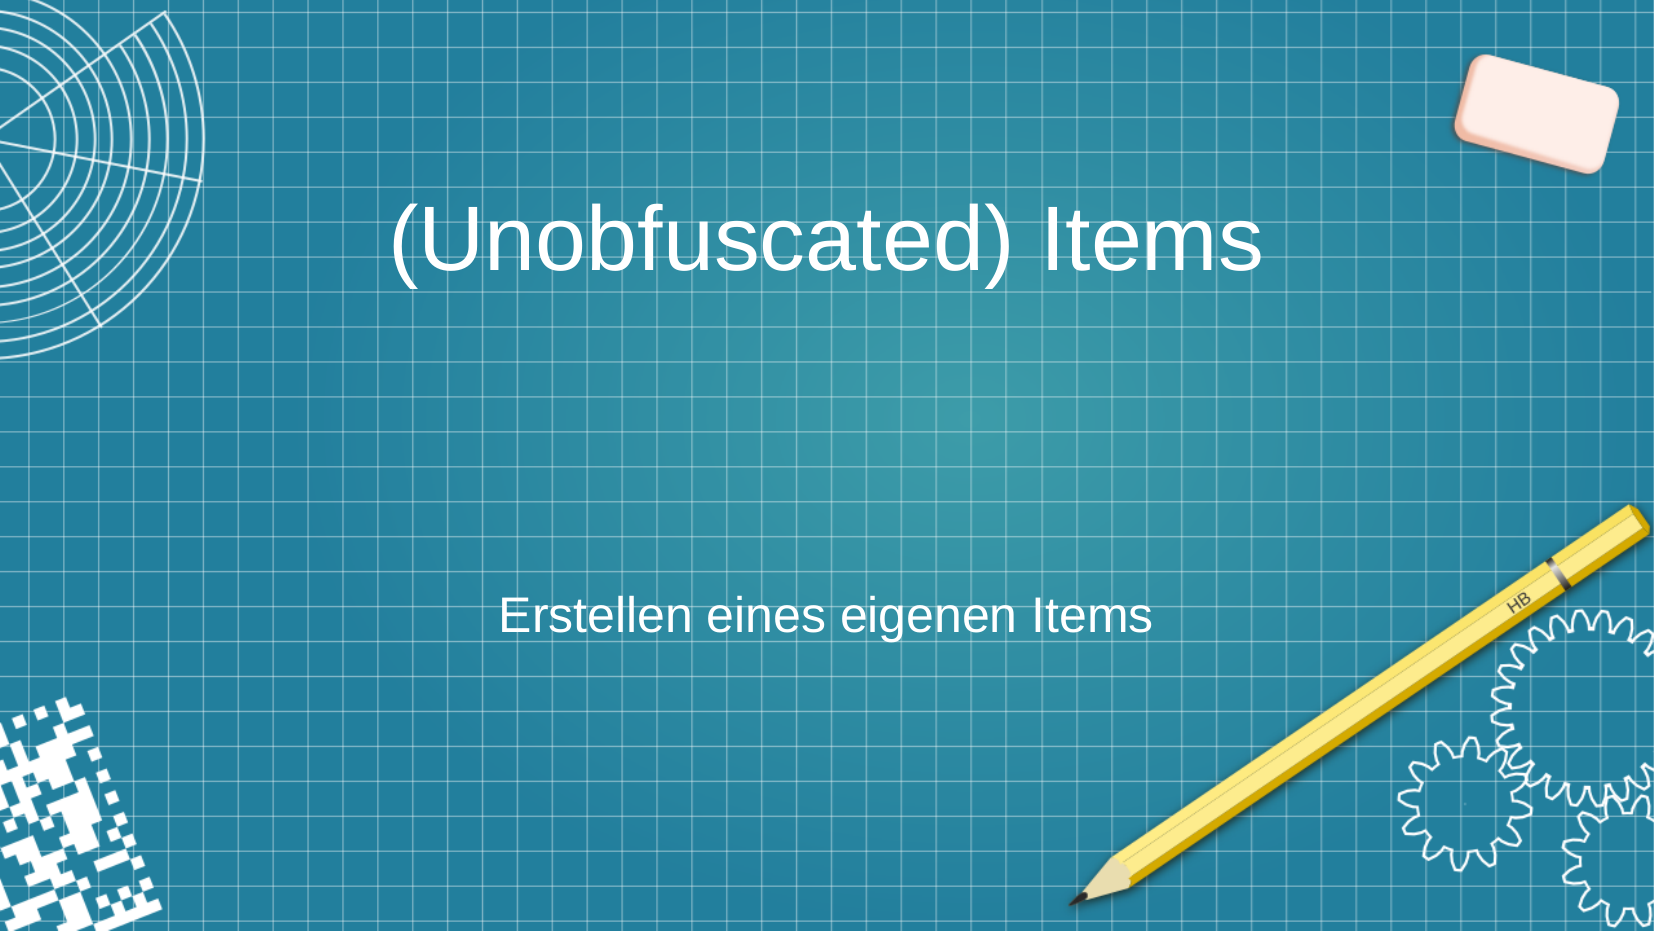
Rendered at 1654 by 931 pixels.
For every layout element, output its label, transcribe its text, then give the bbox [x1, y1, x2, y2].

picture [0, 0, 1654, 931]
subtitle Erstellen eines eigenen Items [82, 389, 1571, 842]
title (Unobfuscated) Items [82, 132, 1571, 346]
